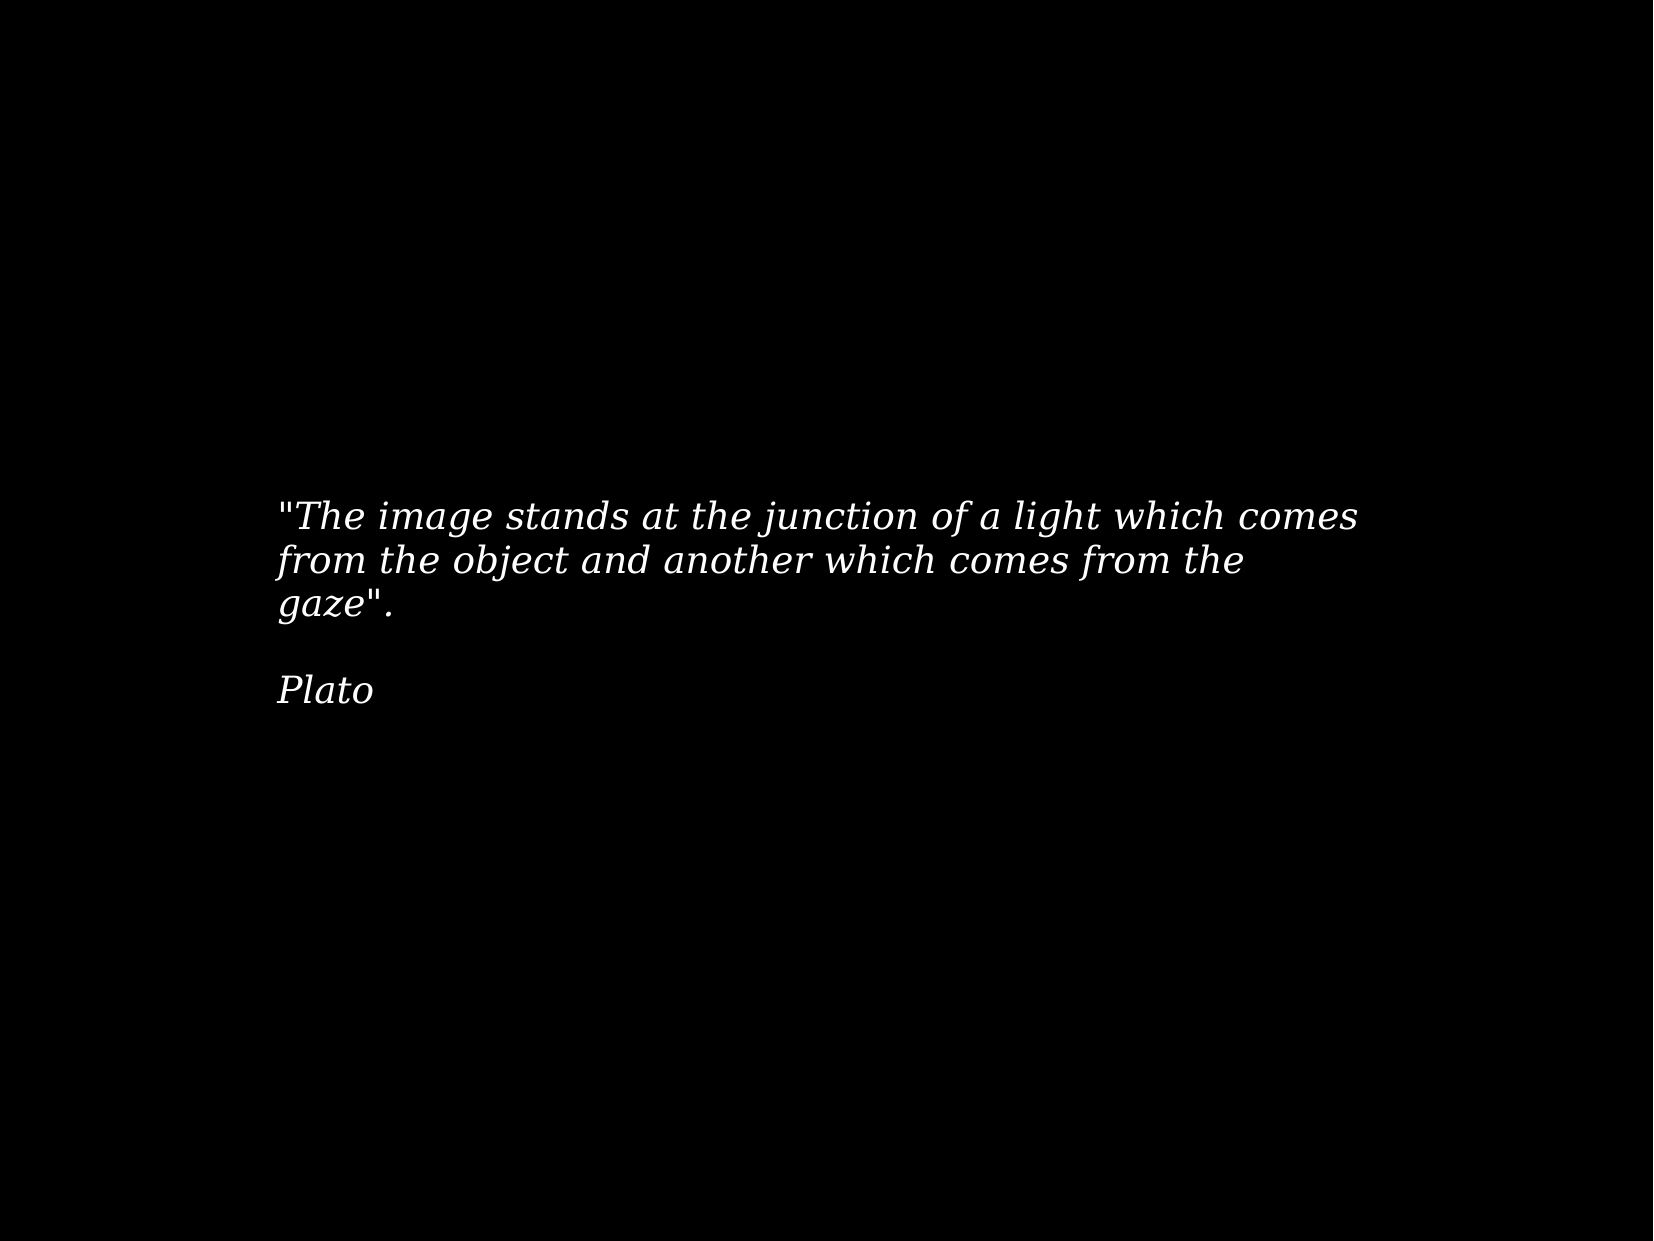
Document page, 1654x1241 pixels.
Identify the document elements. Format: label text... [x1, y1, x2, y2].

text_box "The image stands at the junction of a light which comes from the object and another which comes from the gaze". Plato [262, 487, 1388, 677]
